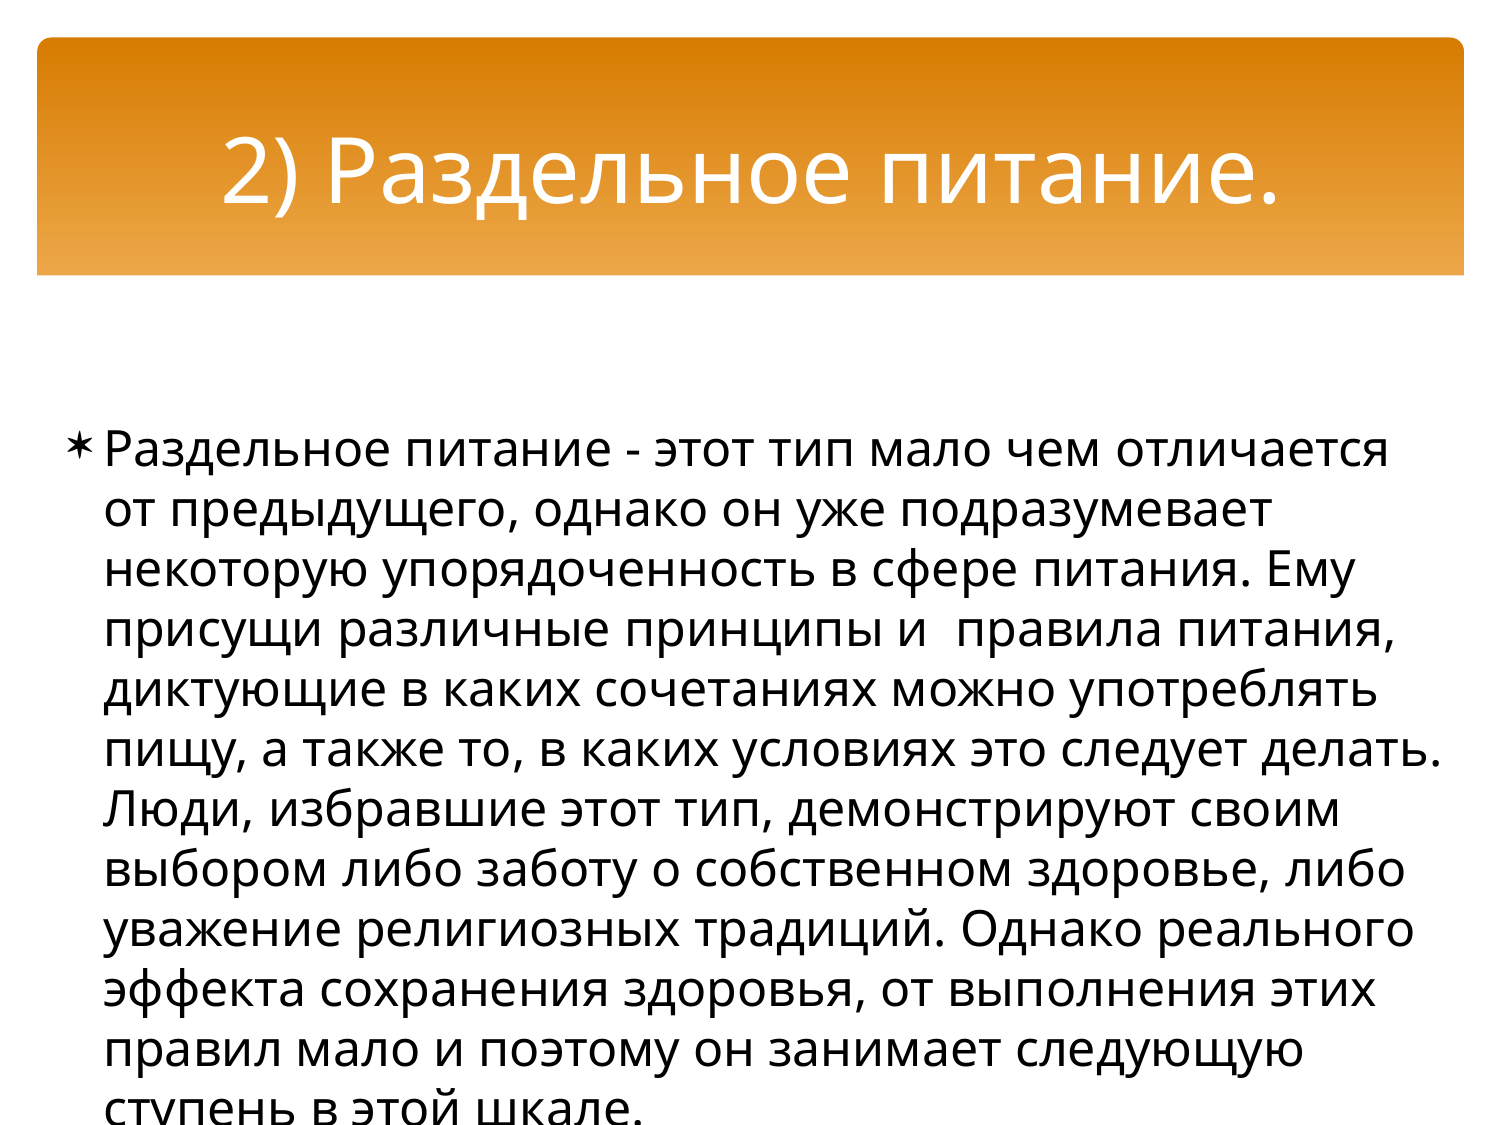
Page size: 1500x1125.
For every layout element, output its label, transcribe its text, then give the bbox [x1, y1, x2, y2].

text_box Раздельное питание - этот тип мало чем отличается от предыдущего, однако он уже подразумевает некоторую упорядоченность в сфере питания. Ему присущи различные принципы и правила питания, диктующие в каких сочетаниях можно употреблять пищу, а также то, в каких условиях это следует делать. Люди, избравшие этот тип, демонстрируют своим выбором либо заботу о собственном здоровье, либо уважение религиозных традиций. Однако реального эффекта сохранения здоровья, от выполнения этих правил мало и поэтому он занимает следующую ступень в этой шкале. [53, 408, 1459, 1125]
text_box 2) Раздельное питание. [76, 90, 1427, 244]
